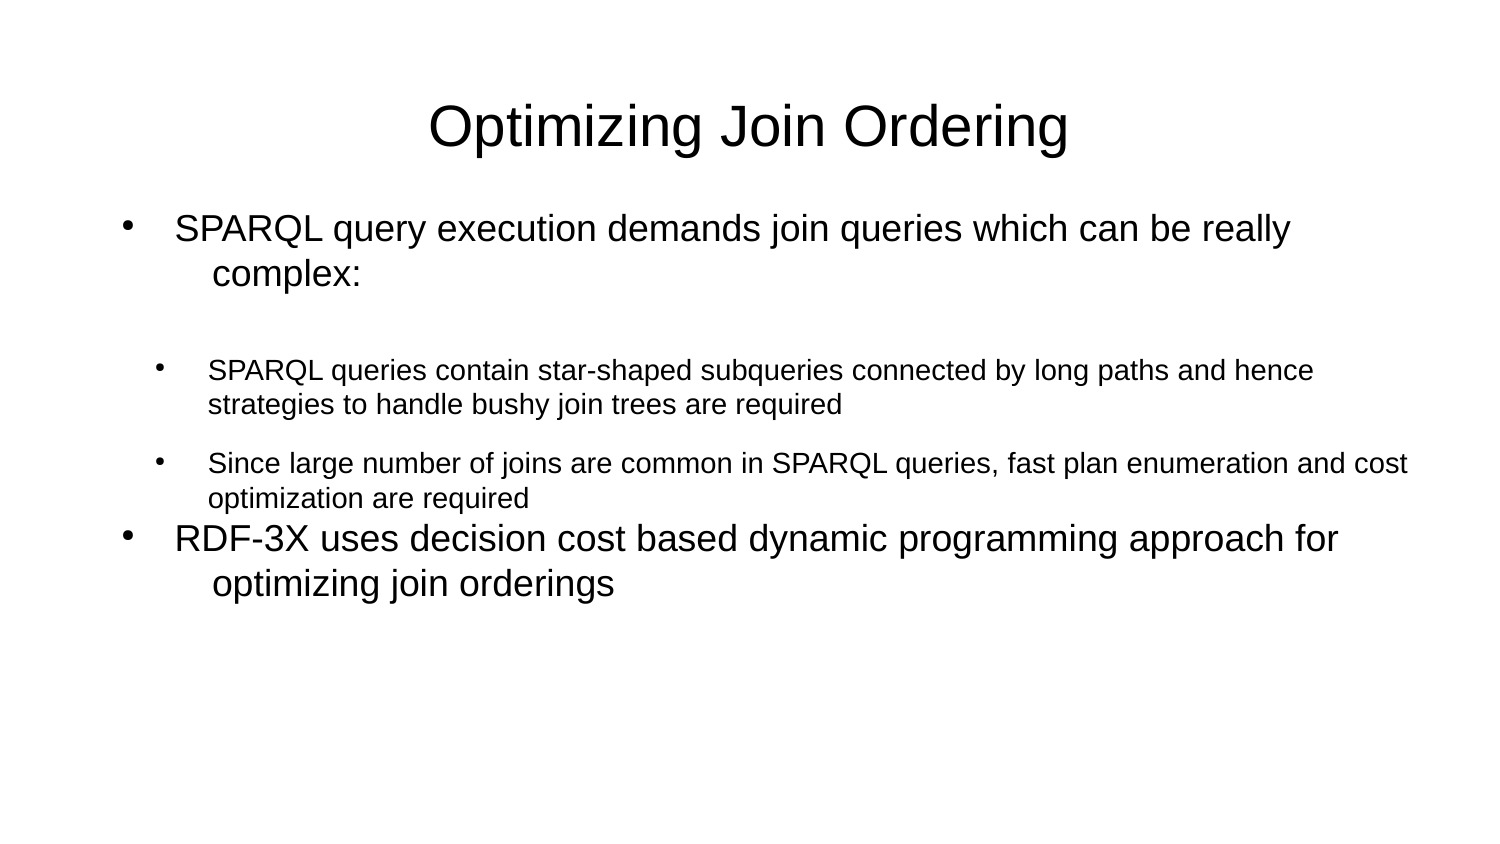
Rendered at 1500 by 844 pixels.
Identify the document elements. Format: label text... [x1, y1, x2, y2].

list SPARQL query execution demands join queries which can be really complex: SPARQL queries contain star-shaped subqueries connected by long paths and hence strategies to handle bushy join trees are required Since large number of joins are common in SPARQL queries, fast plan enumeration and cost optimization are required RDF-3X uses decision cost based dynamic programming approach for optimizing join orderings [51, 189, 1449, 750]
title Optimizing Join Ordering [51, 72, 1449, 167]
